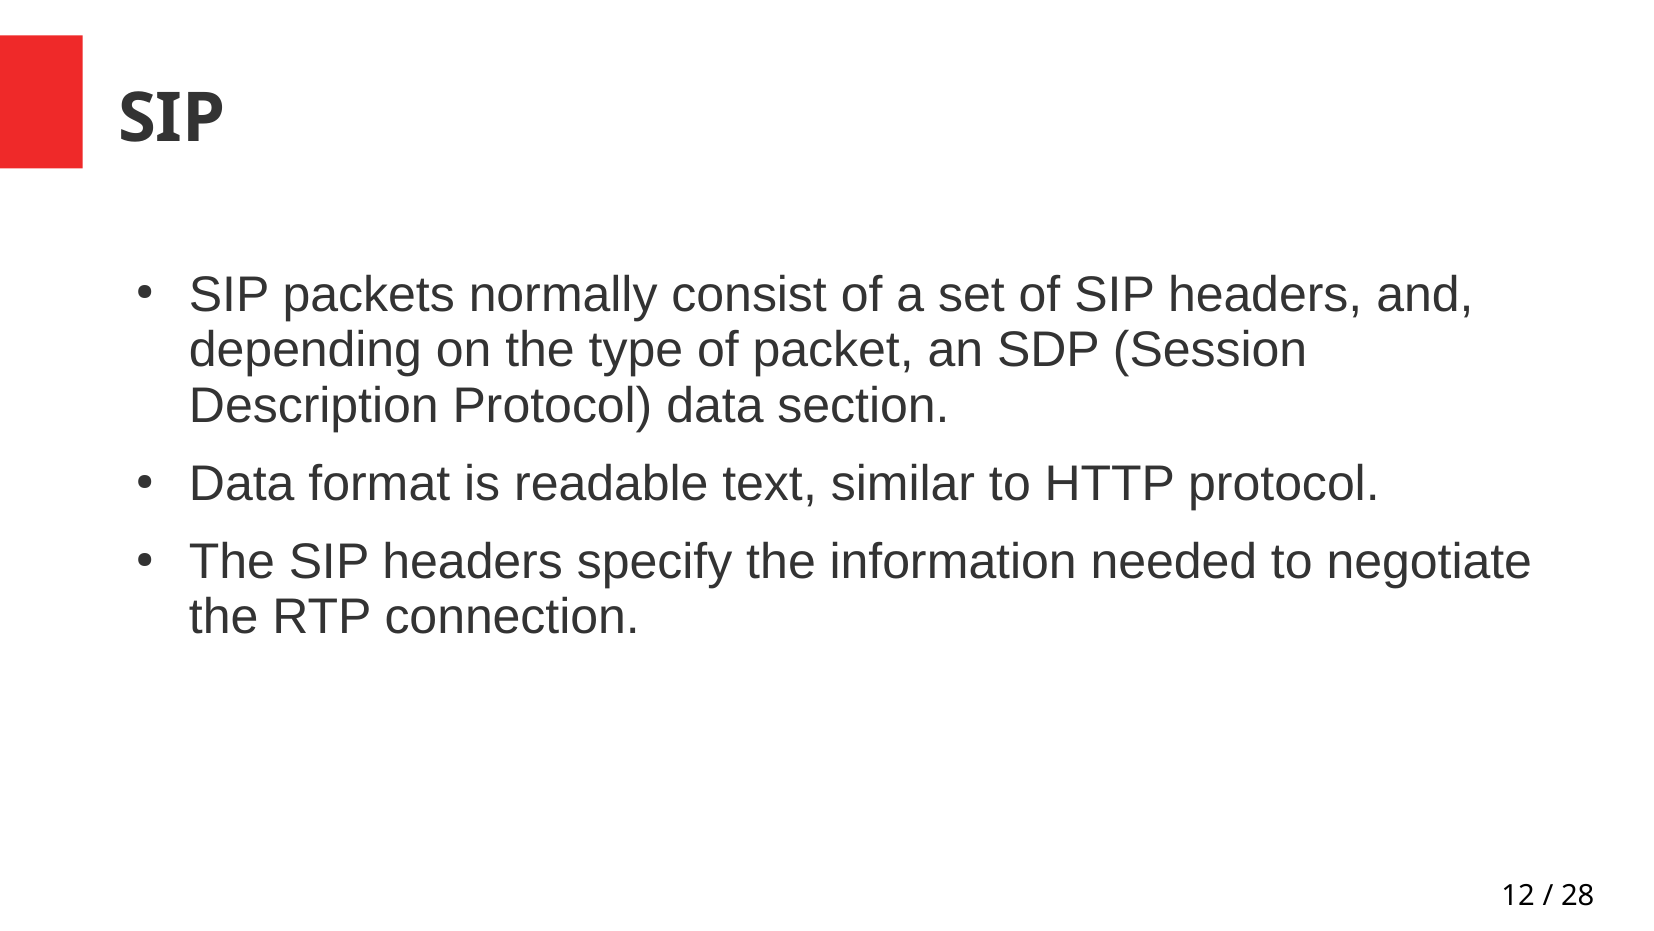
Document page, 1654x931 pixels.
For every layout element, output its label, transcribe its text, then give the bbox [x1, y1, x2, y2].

title SIP [118, 37, 1571, 193]
list SIP packets normally consist of a set of SIP headers, and, depending on the type of packet, an SDP (Session Description Protocol) data section. Data format is readable text, similar to HTTP protocol. The SIP headers specify the information needed to negotiate the RTP connection. [118, 265, 1536, 806]
